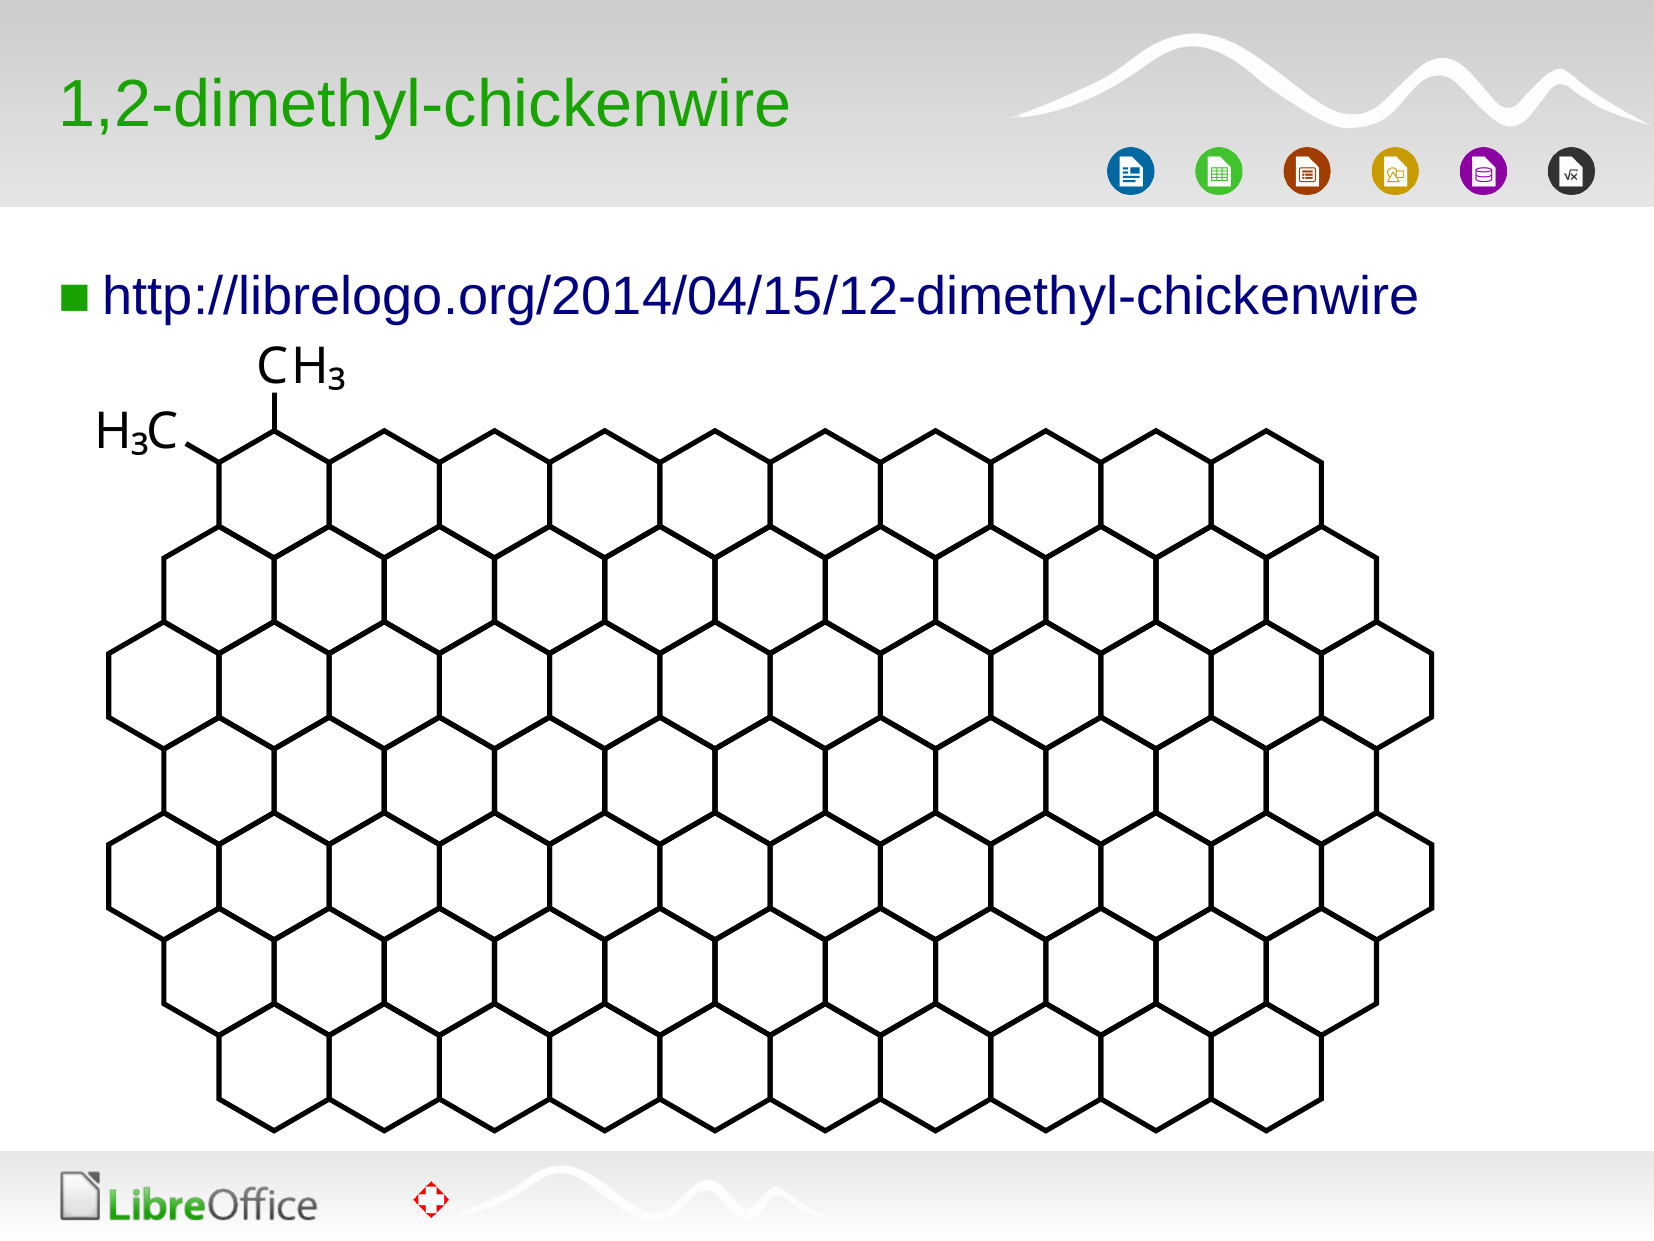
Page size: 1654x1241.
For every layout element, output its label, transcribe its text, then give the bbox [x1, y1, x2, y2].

list http://librelogo.org/2014/04/15/12-dimethyl-chickenwire [59, 265, 1595, 985]
picture [41, 1152, 337, 1240]
picture [1107, 147, 1595, 195]
picture [93, 337, 1435, 1134]
picture [1034, 29, 1654, 131]
picture [413, 1163, 833, 1223]
title 1,2-dimethyl-chickenwire [59, 29, 1034, 178]
